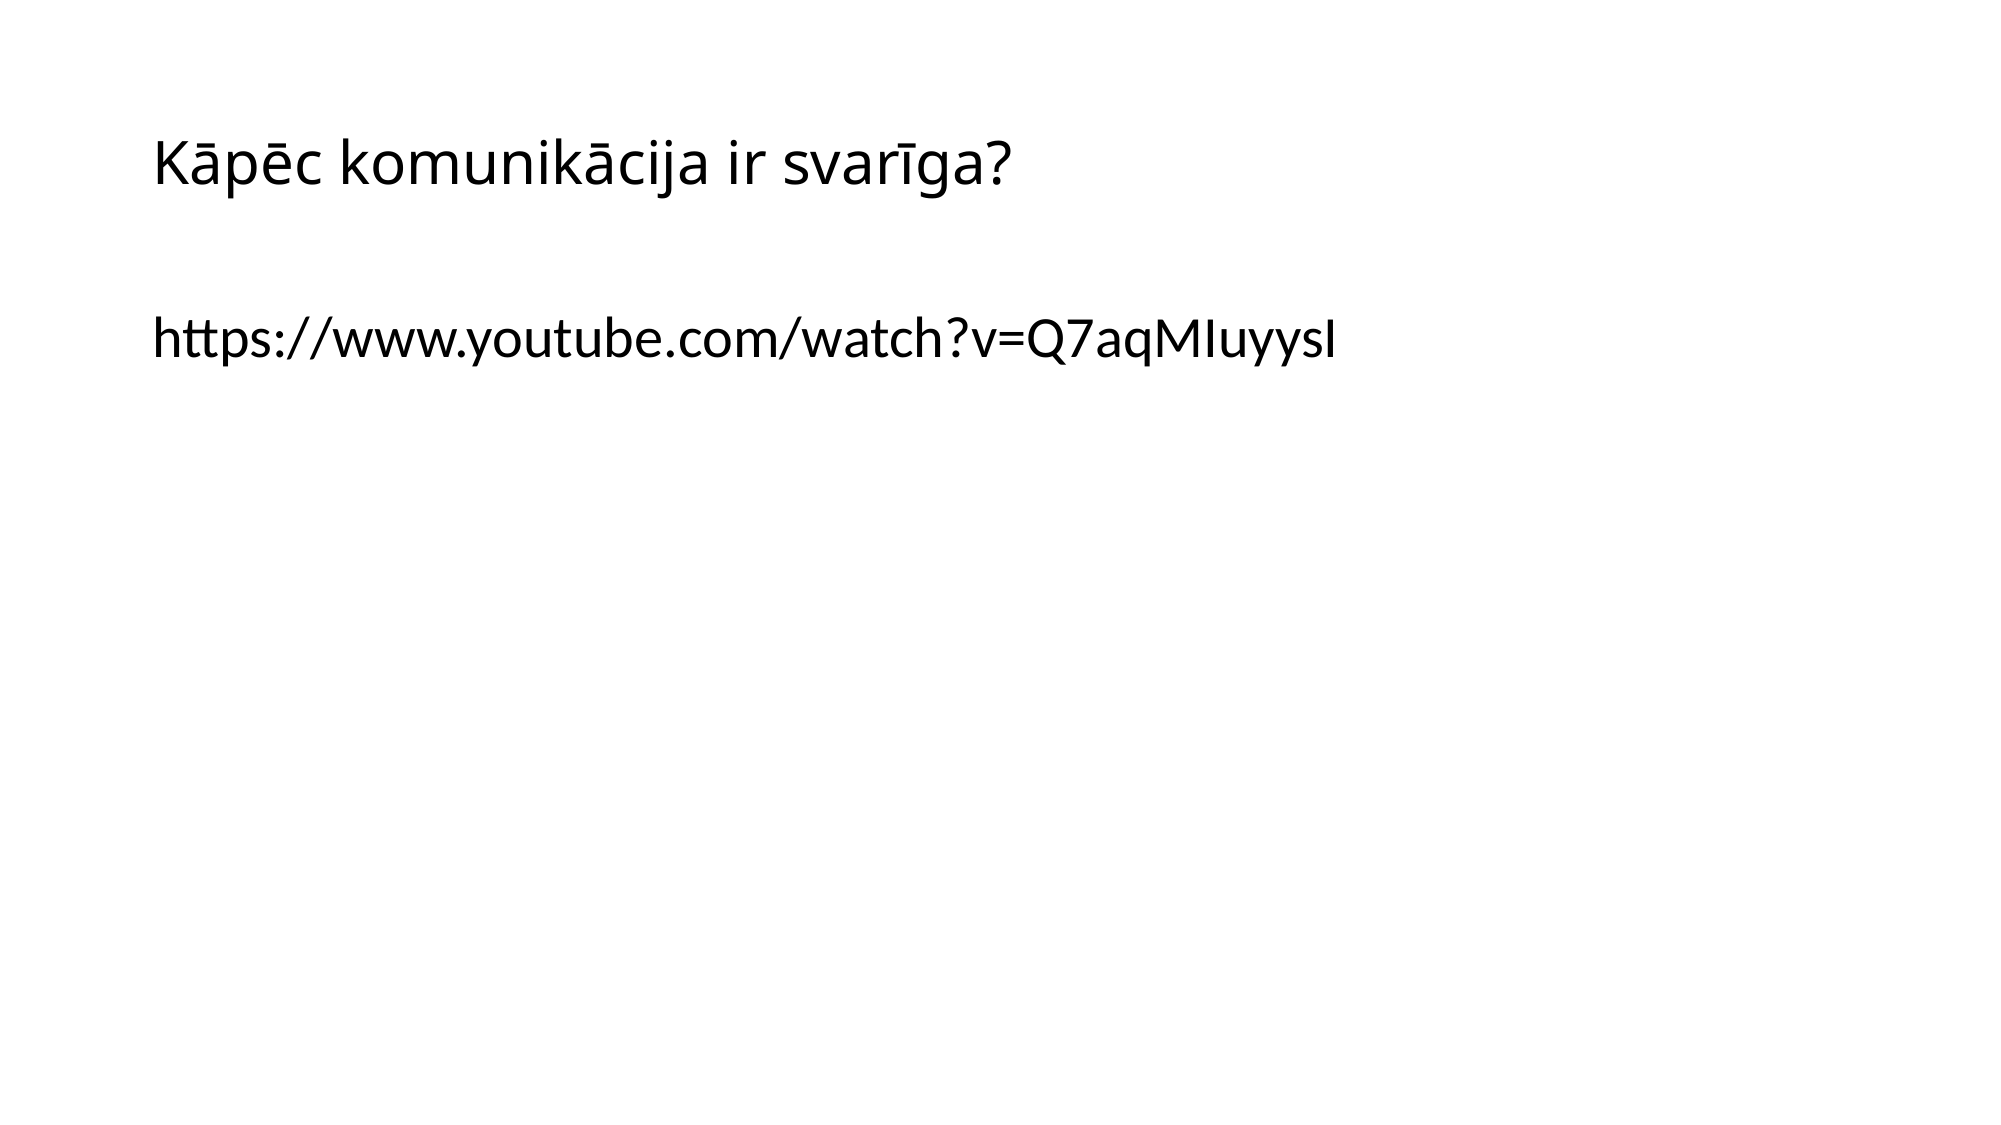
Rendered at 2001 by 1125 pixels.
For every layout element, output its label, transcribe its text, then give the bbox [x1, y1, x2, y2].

list https://www.youtube.com/watch?v=Q7aqMIuyysI [137, 299, 1863, 1014]
title Kāpēc komunikācija ir svarīga? [137, 59, 1863, 278]
